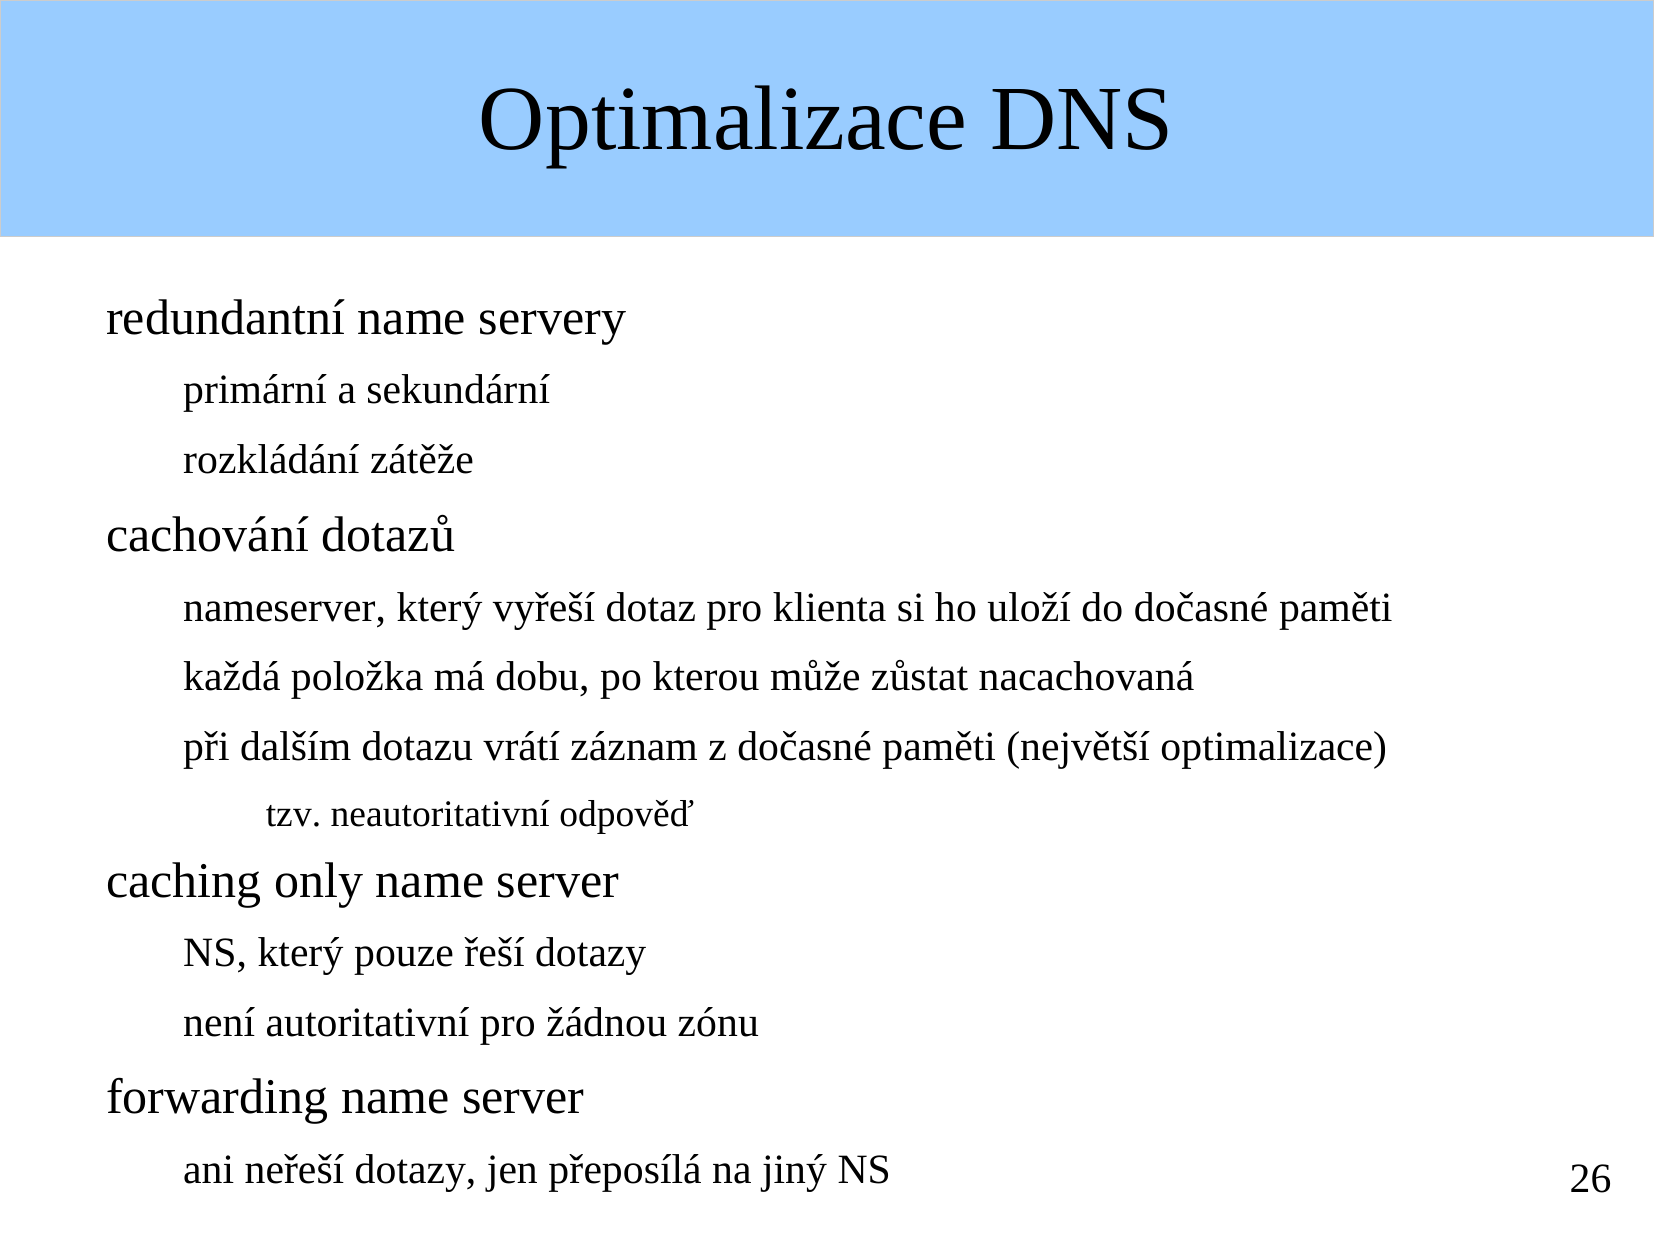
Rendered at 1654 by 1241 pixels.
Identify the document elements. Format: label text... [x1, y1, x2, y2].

list redundantní name servery primární a sekundární rozkládání zátěže cachování dotazů nameserver, který vyřeší dotaz pro klienta si ho uloží do dočasné paměti každá položka má dobu, po kterou může zůstat nacachovaná při dalším dotazu vrátí záznam z dočasné paměti (největší optimalizace) tzv. neautoritativní odpověď caching only name server NS, který pouze řeší dotazy není autoritativní pro žádnou zónu forwarding name server ani neřeší dotazy, jen přeposílá na jiný NS [88, 289, 1565, 1193]
title Optimalizace DNS [0, 0, 1654, 237]
